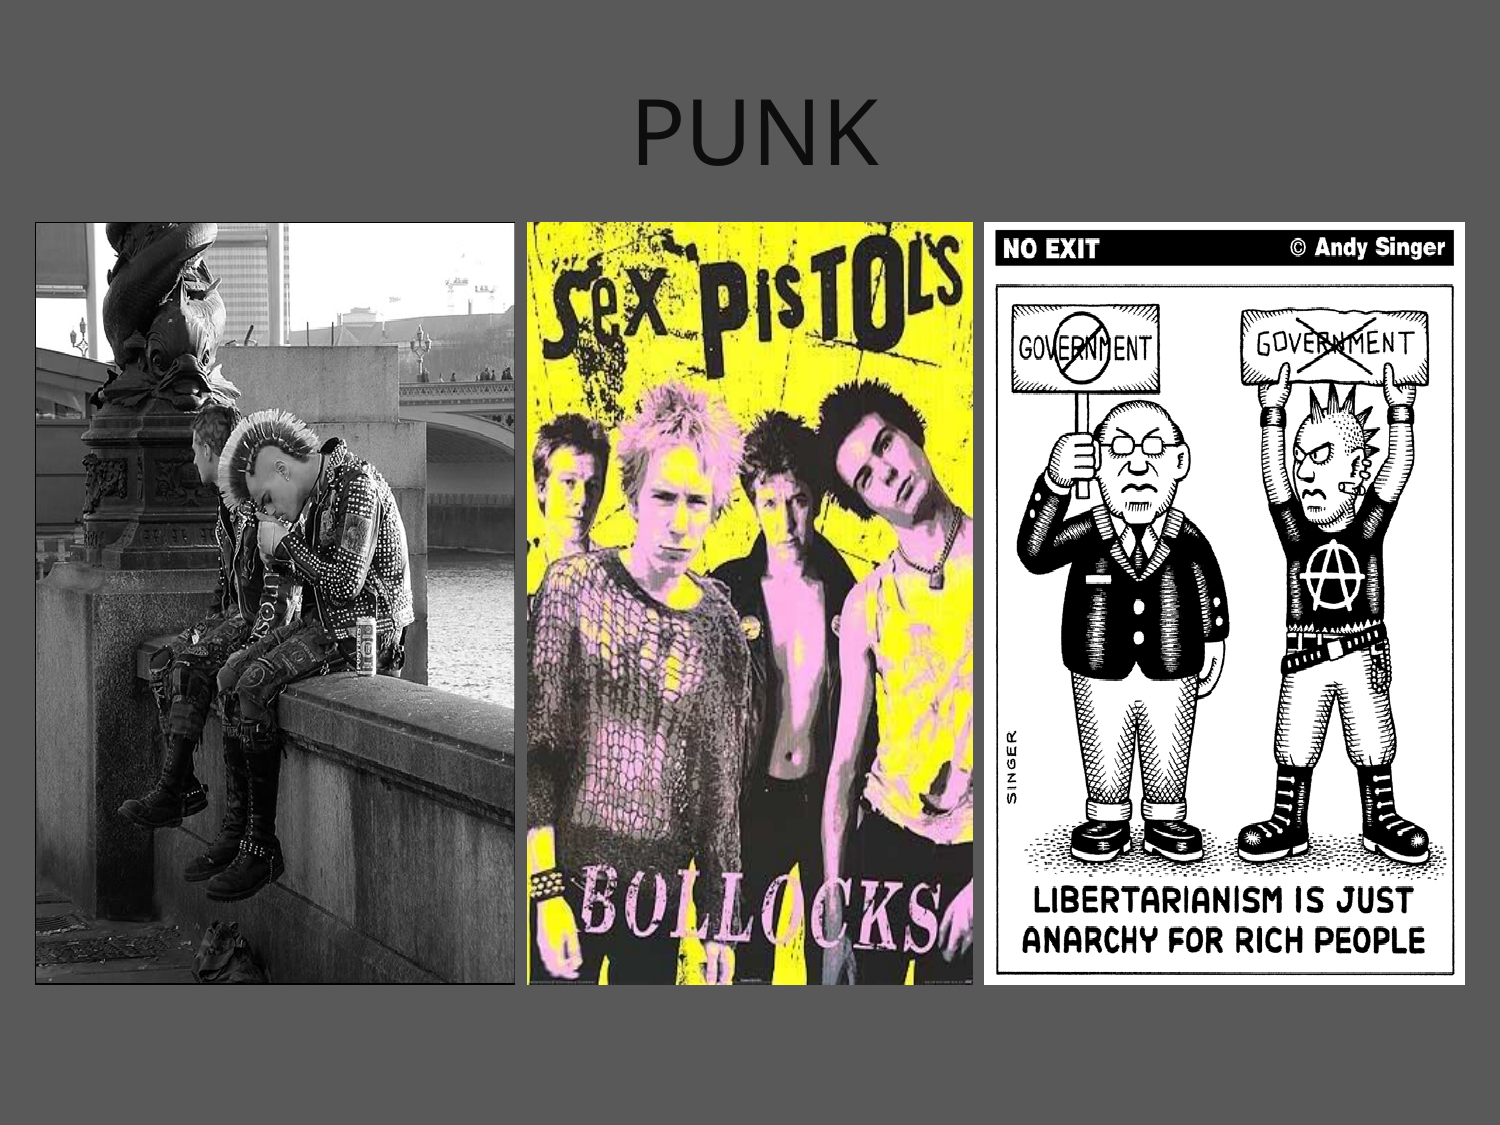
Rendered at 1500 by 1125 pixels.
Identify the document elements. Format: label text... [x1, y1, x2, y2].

picture [527, 222, 973, 985]
picture [984, 222, 1465, 985]
title PUNK [117, 35, 1393, 223]
picture [35, 222, 515, 985]
